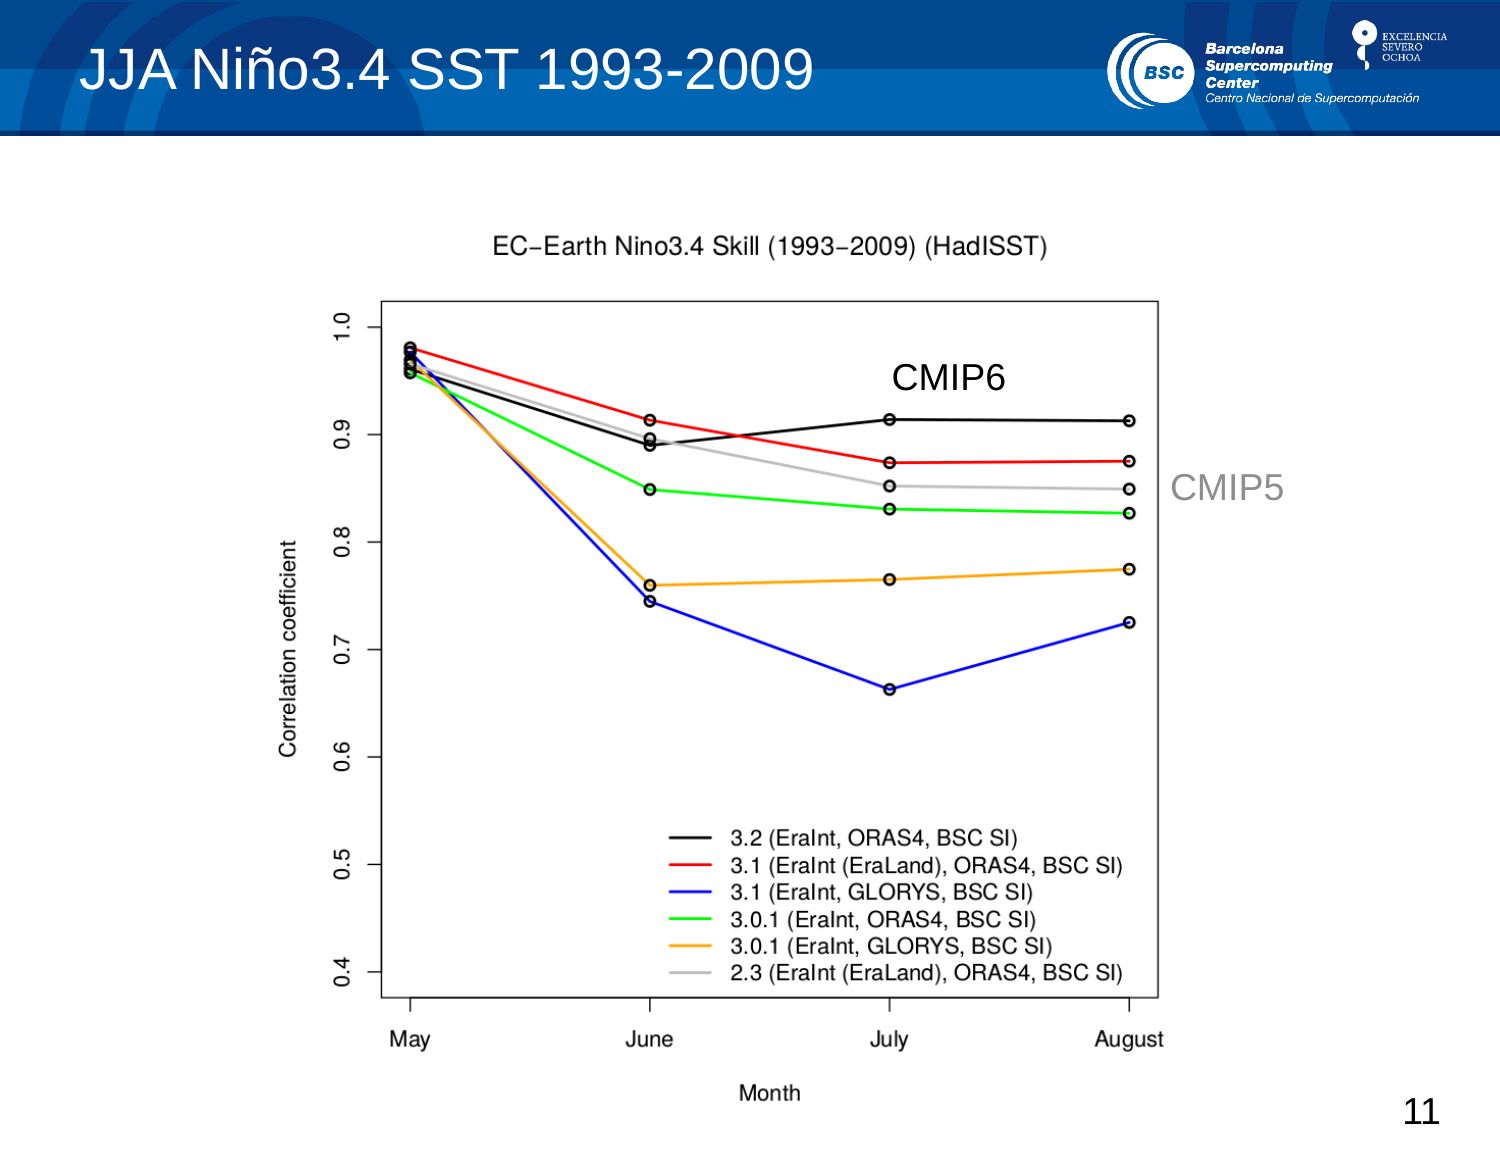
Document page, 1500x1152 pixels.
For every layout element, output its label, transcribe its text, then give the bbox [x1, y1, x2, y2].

text_box CMIP6 [876, 346, 1210, 406]
text_box CMIP5 [1155, 455, 1489, 516]
picture [277, 207, 1179, 1117]
picture [0, 0, 1500, 136]
title JJA Niño3.4 SST 1993-2009 [65, 23, 1081, 138]
